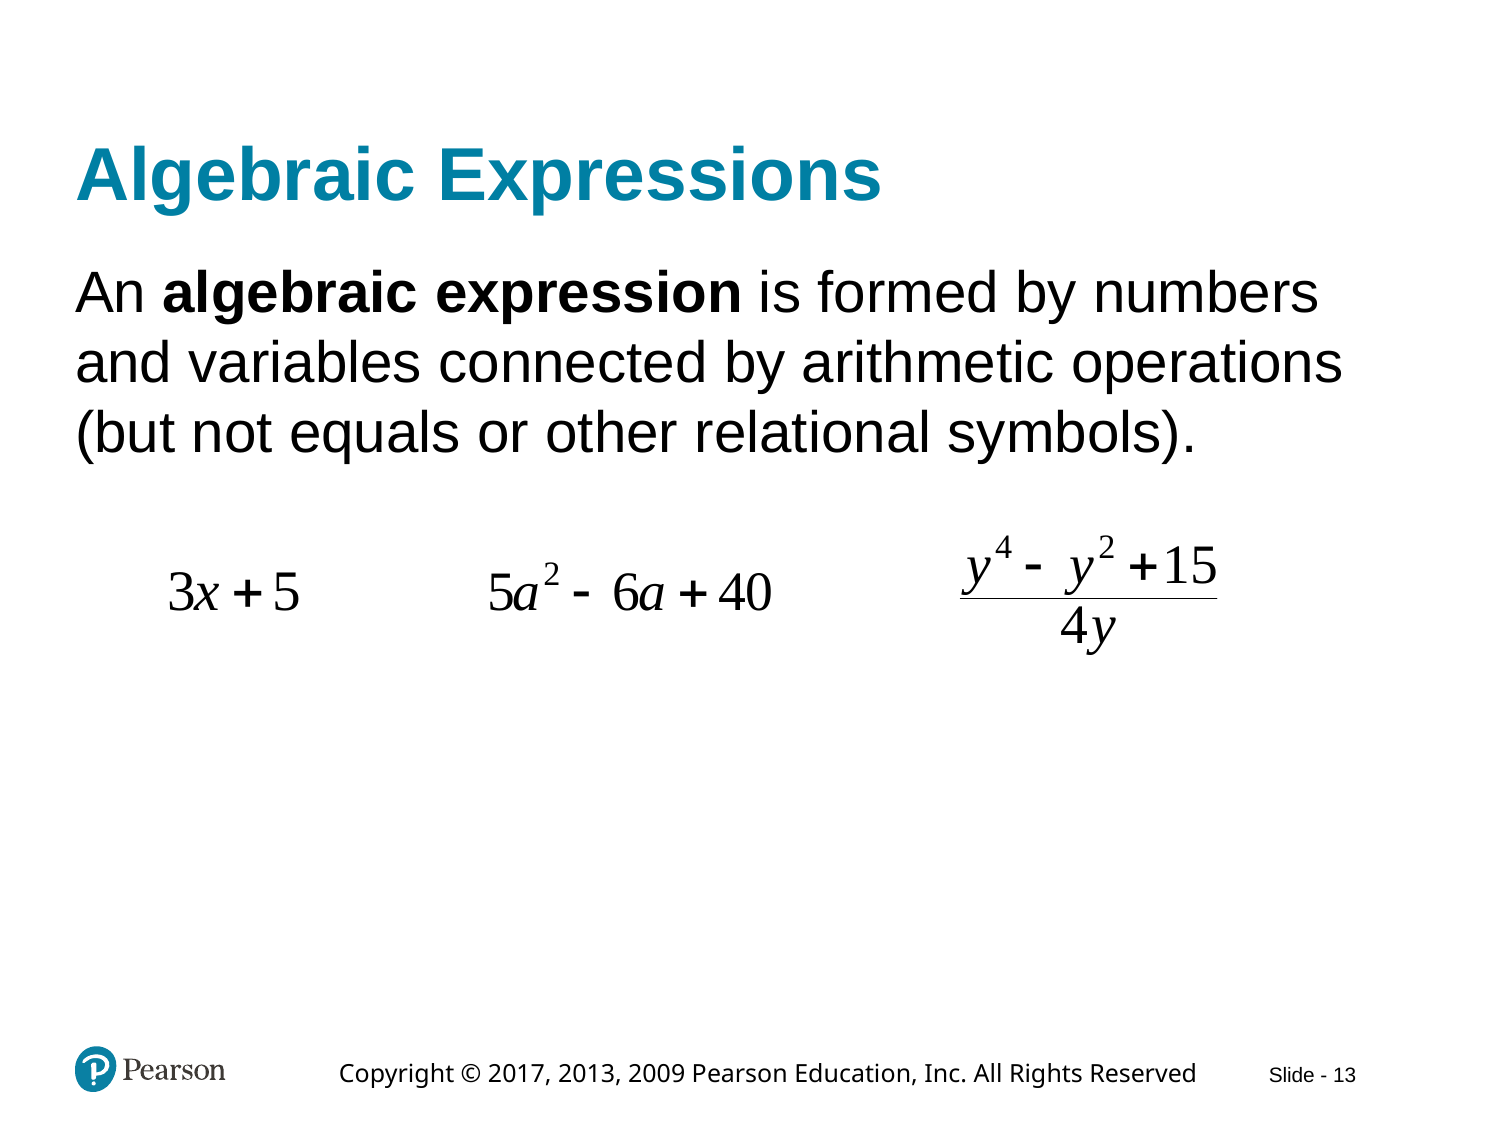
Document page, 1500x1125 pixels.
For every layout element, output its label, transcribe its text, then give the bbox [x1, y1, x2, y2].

list An algebraic expression is formed by numbers and variables connected by arithmetic operations (but not equals or other relational symbols). [75, 254, 1425, 505]
title Algebraic Expressions [75, 35, 1425, 216]
chart [956, 526, 1222, 662]
chart [165, 566, 302, 617]
chart [485, 555, 777, 618]
